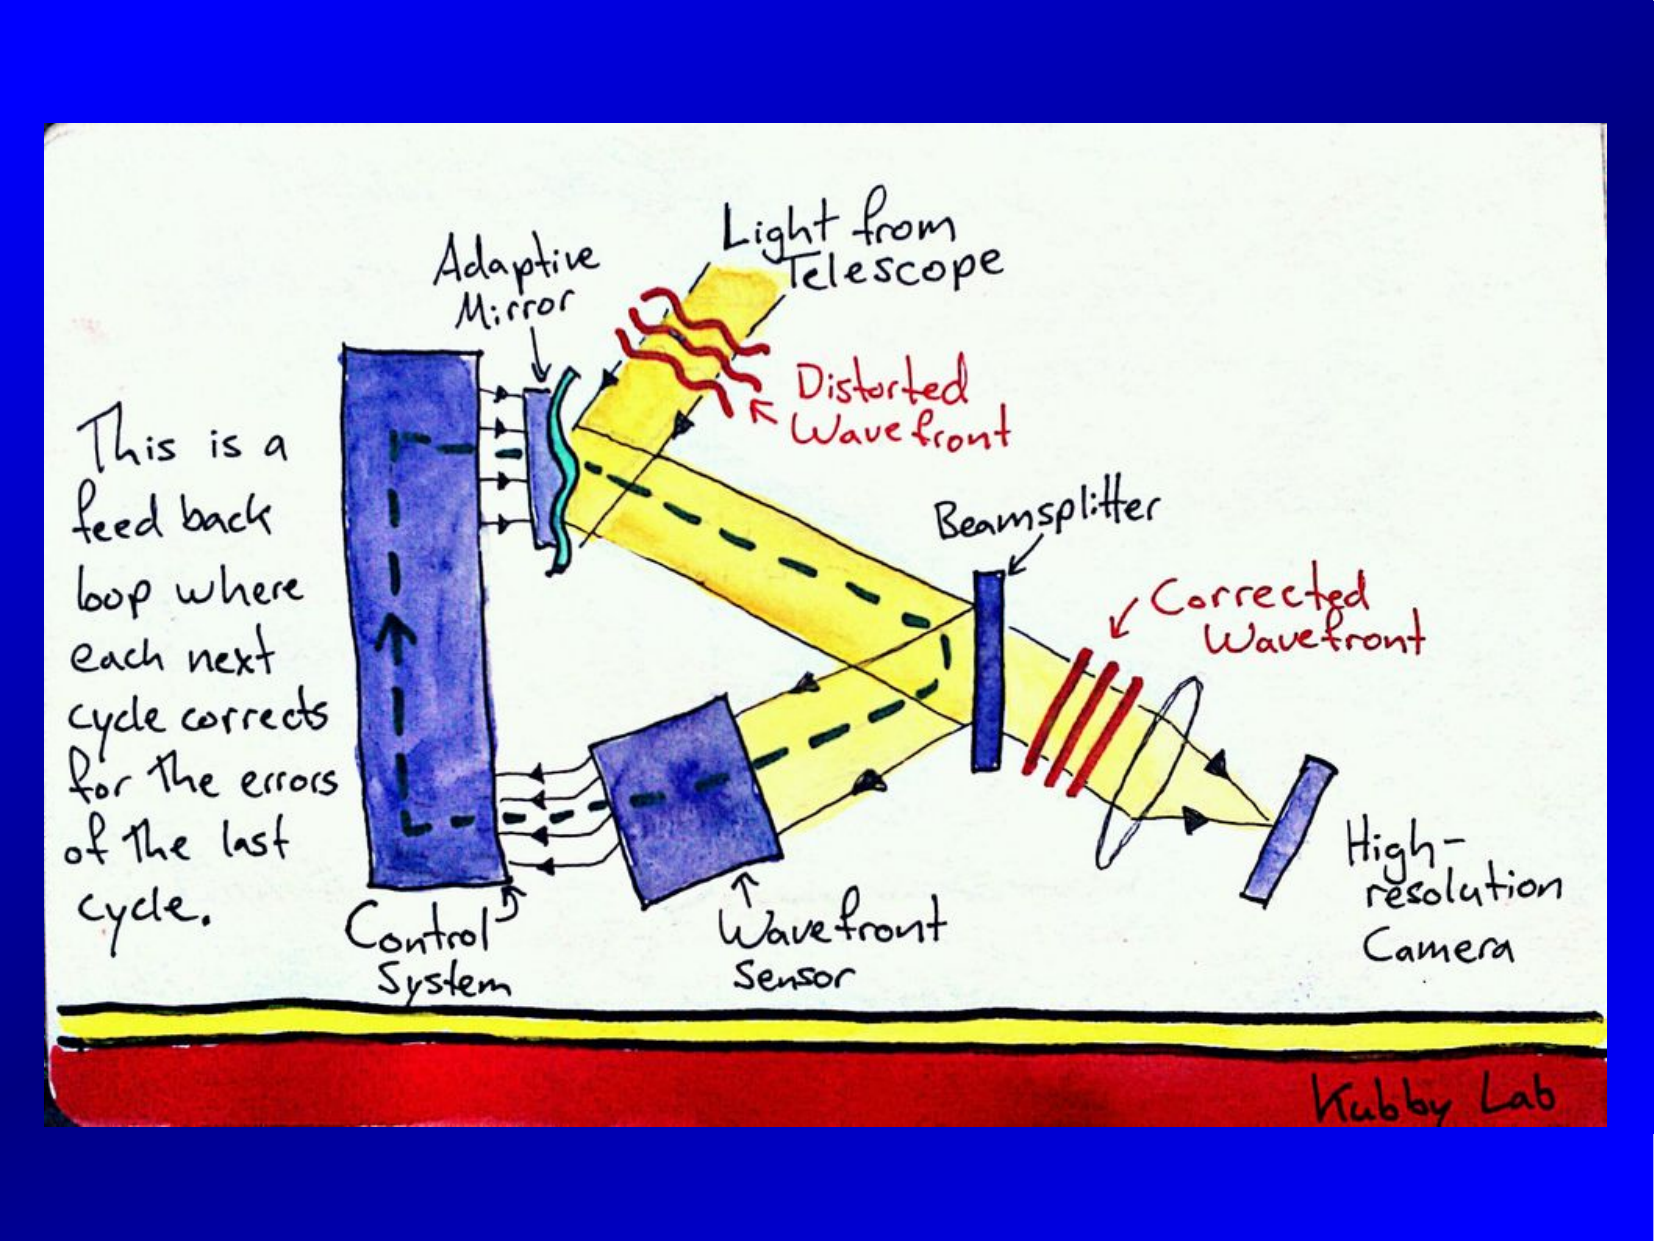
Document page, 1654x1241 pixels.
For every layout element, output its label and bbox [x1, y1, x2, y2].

picture [44, 123, 1607, 1127]
